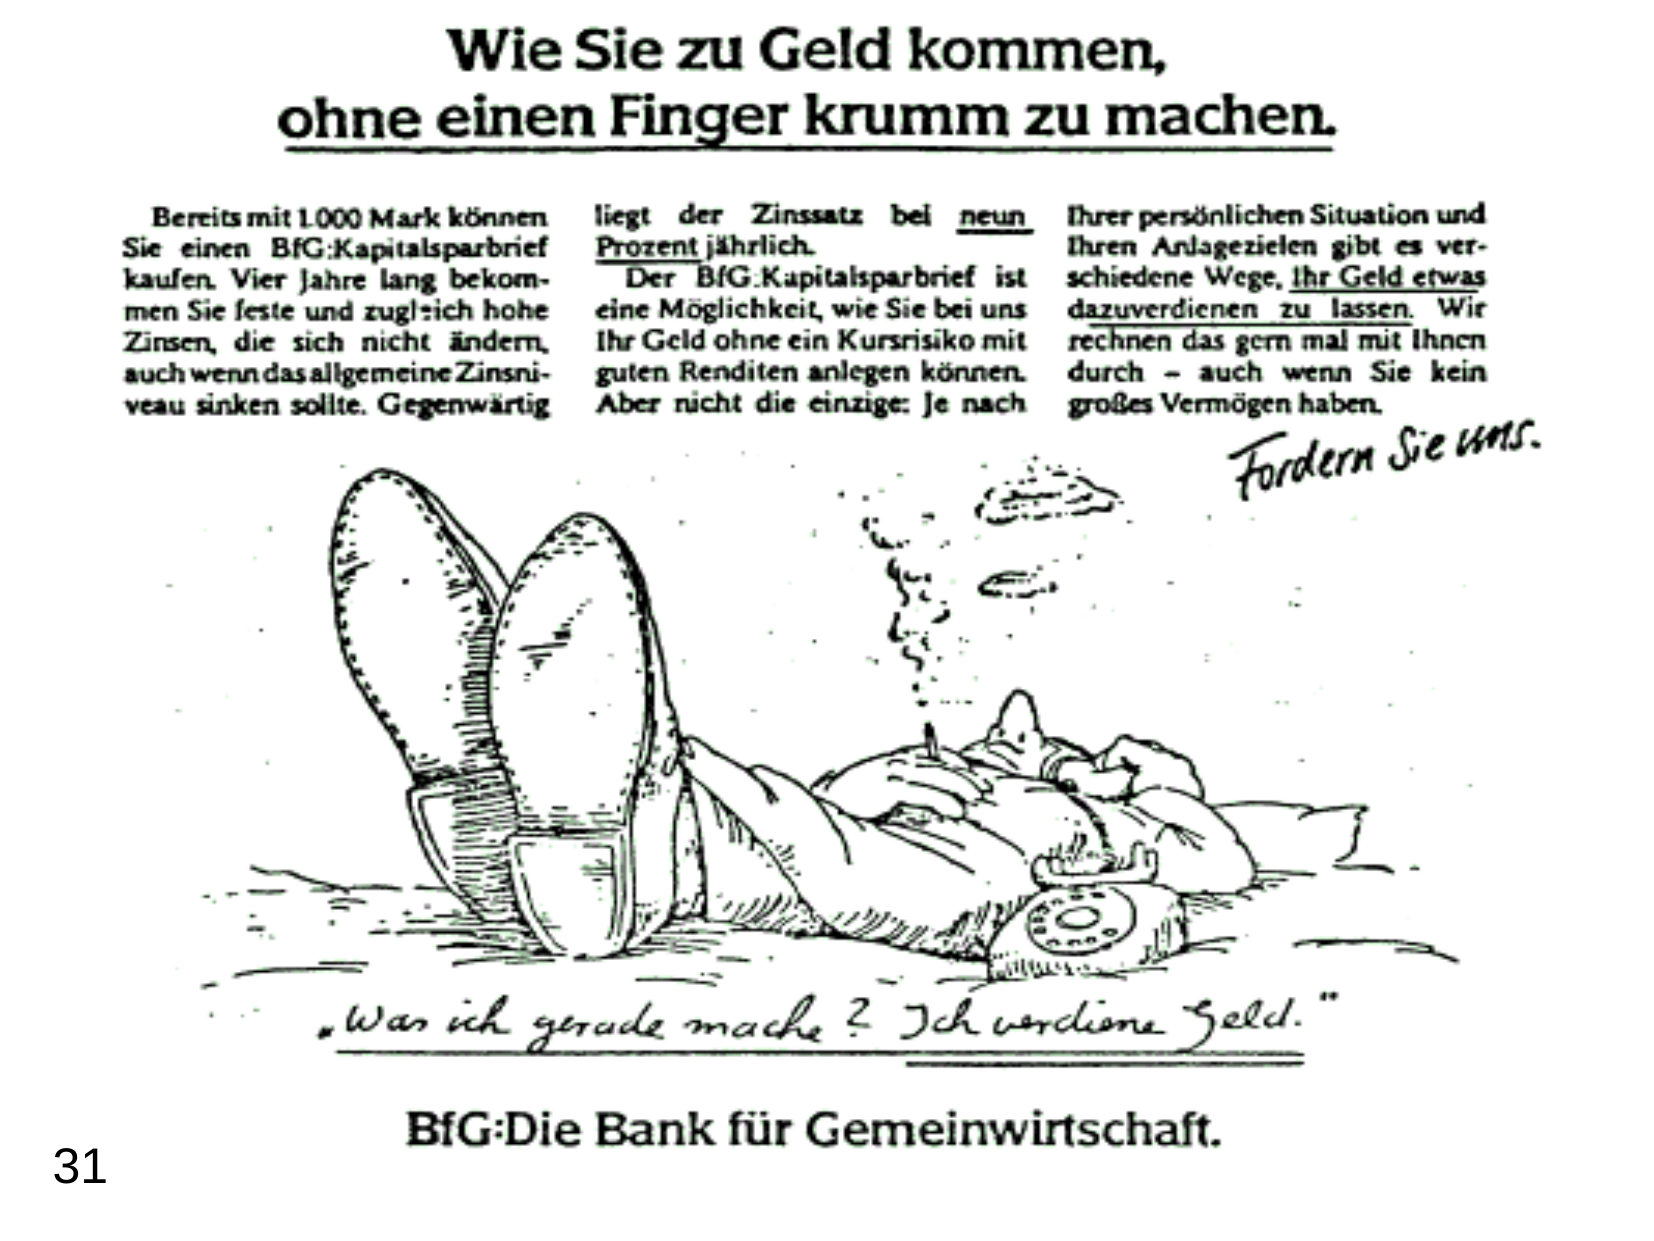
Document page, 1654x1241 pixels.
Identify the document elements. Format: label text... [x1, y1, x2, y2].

picture [71, 8, 1582, 1193]
text_box <Nummer> [37, 1130, 318, 1207]
